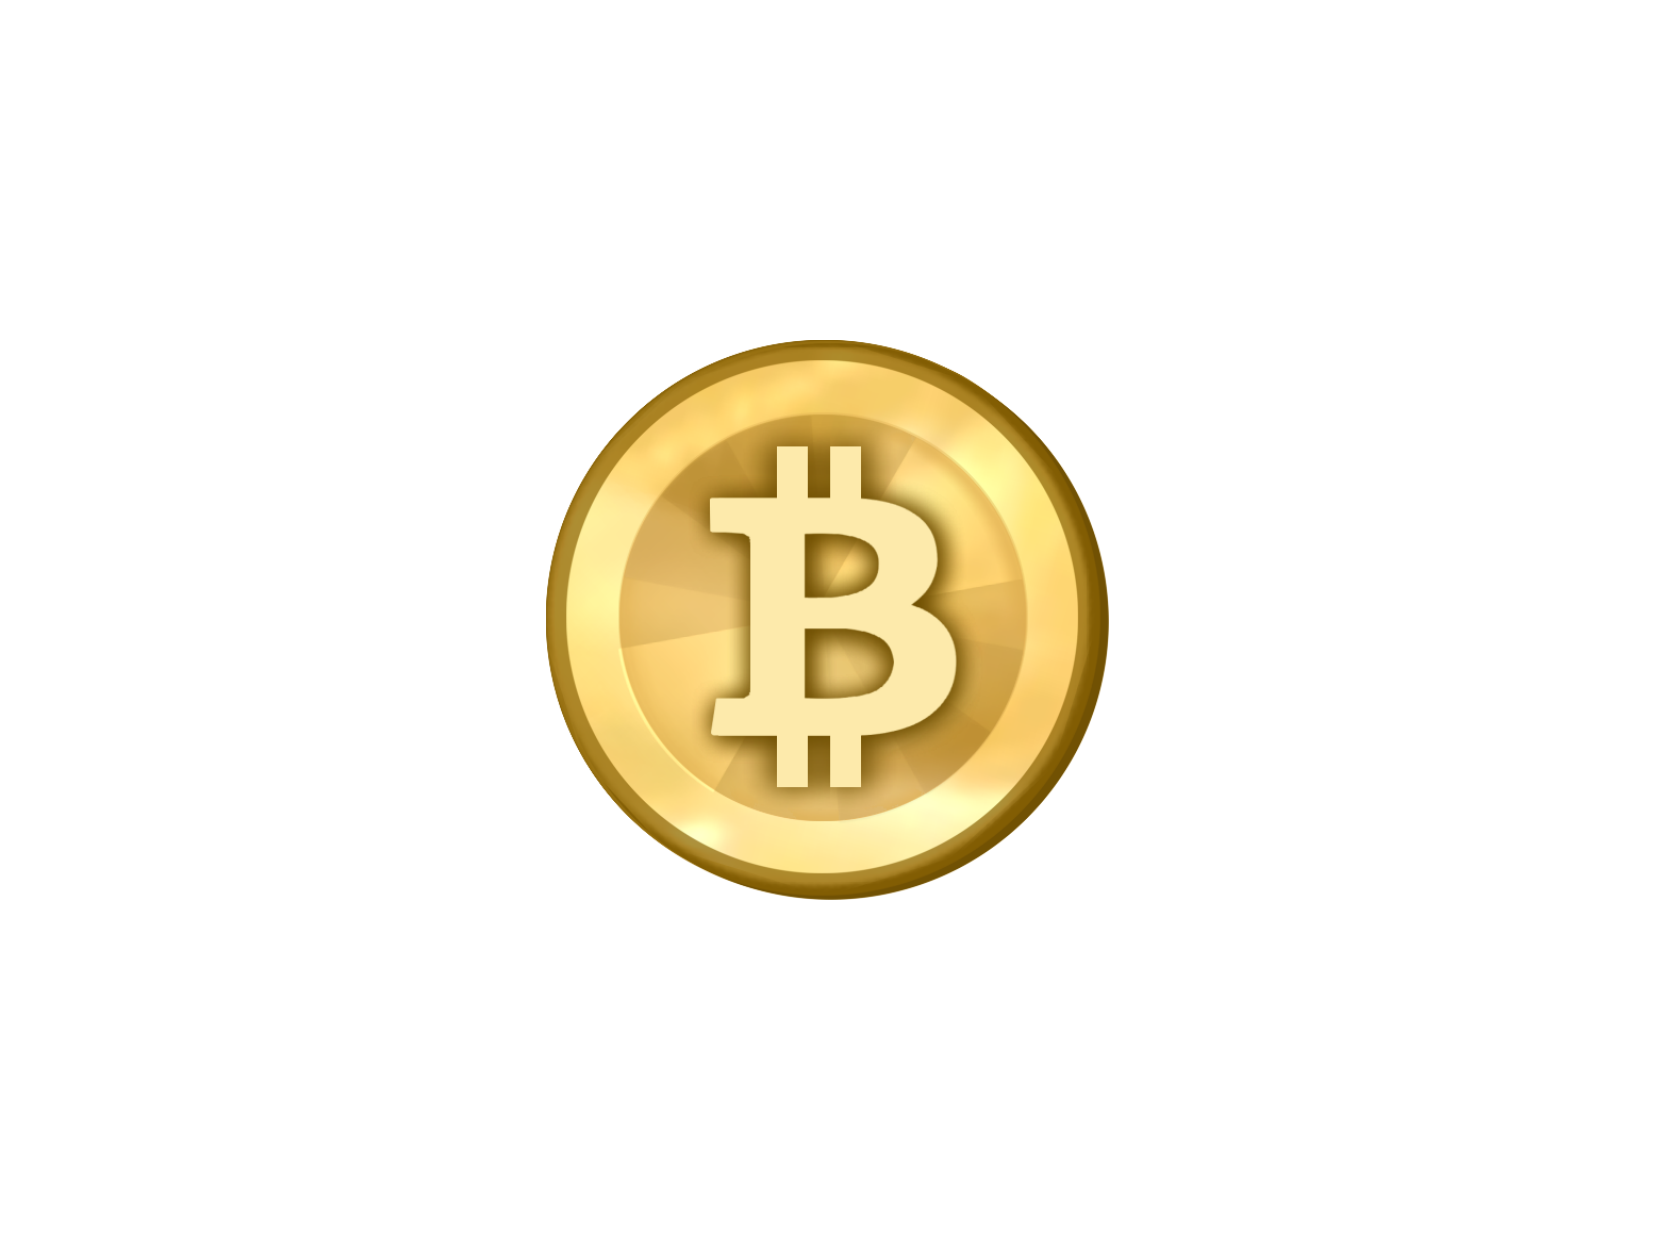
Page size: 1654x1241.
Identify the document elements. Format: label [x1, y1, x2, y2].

picture [545, 340, 1109, 900]
